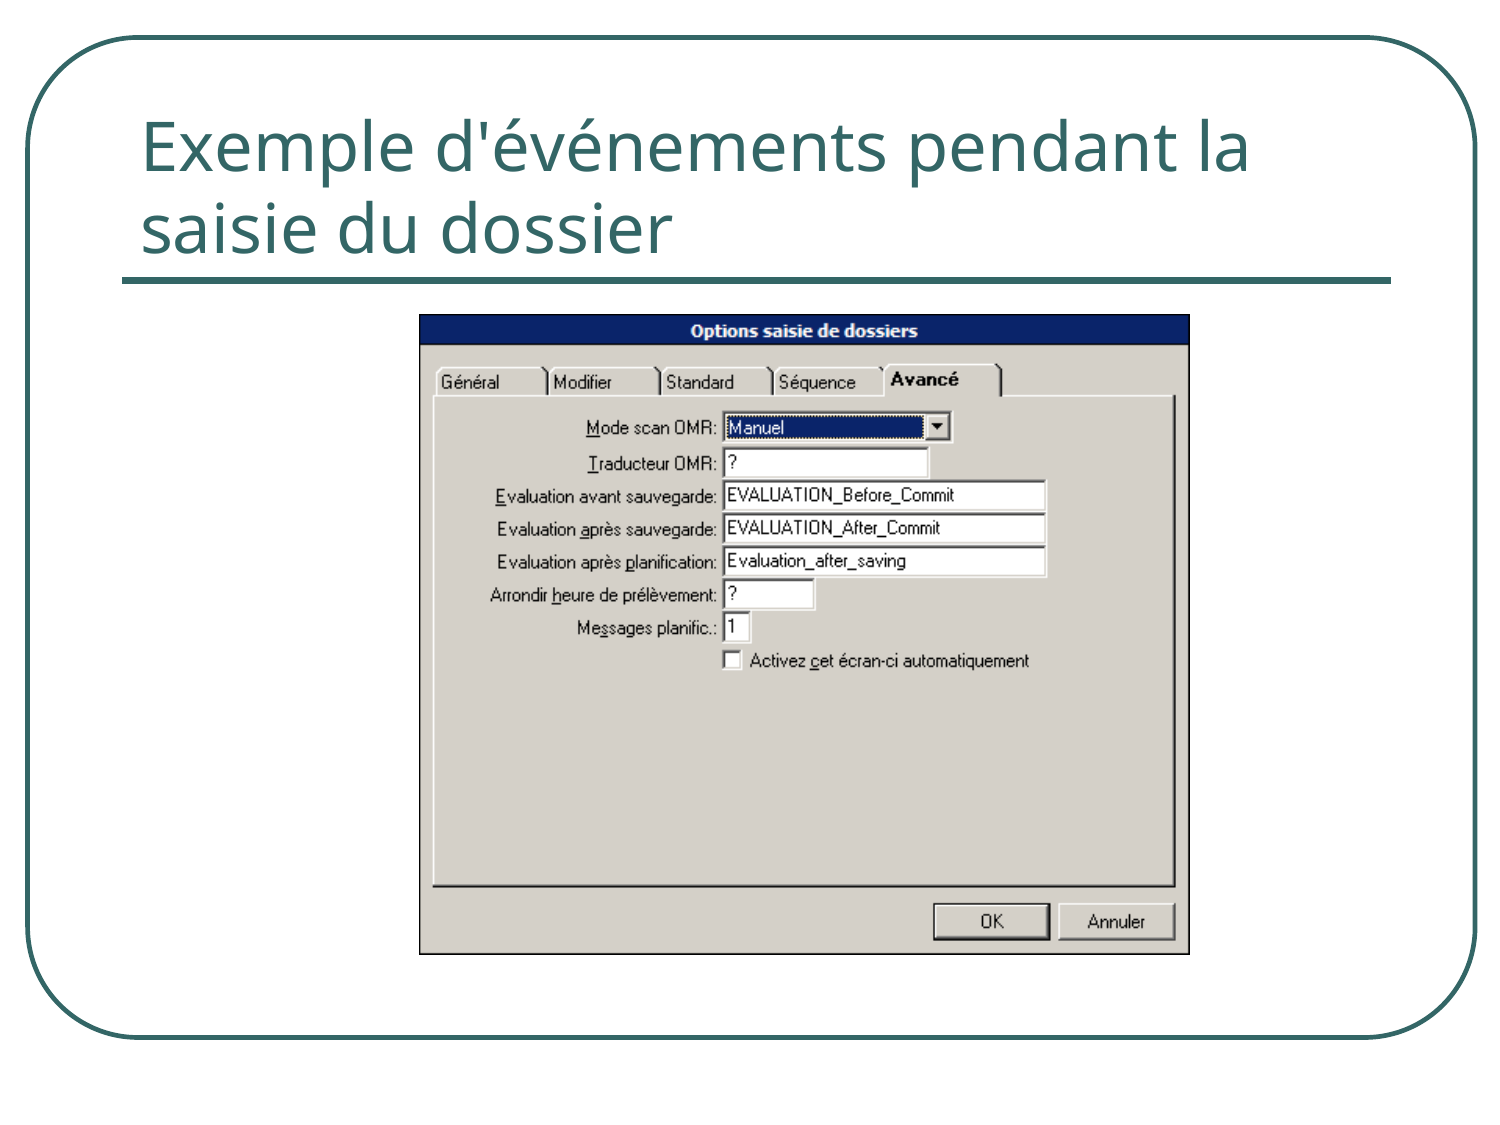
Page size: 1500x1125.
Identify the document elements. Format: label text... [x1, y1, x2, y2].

picture [419, 314, 1190, 955]
title Exemple d'événements pendant la saisie du dossier [125, 87, 1388, 275]
